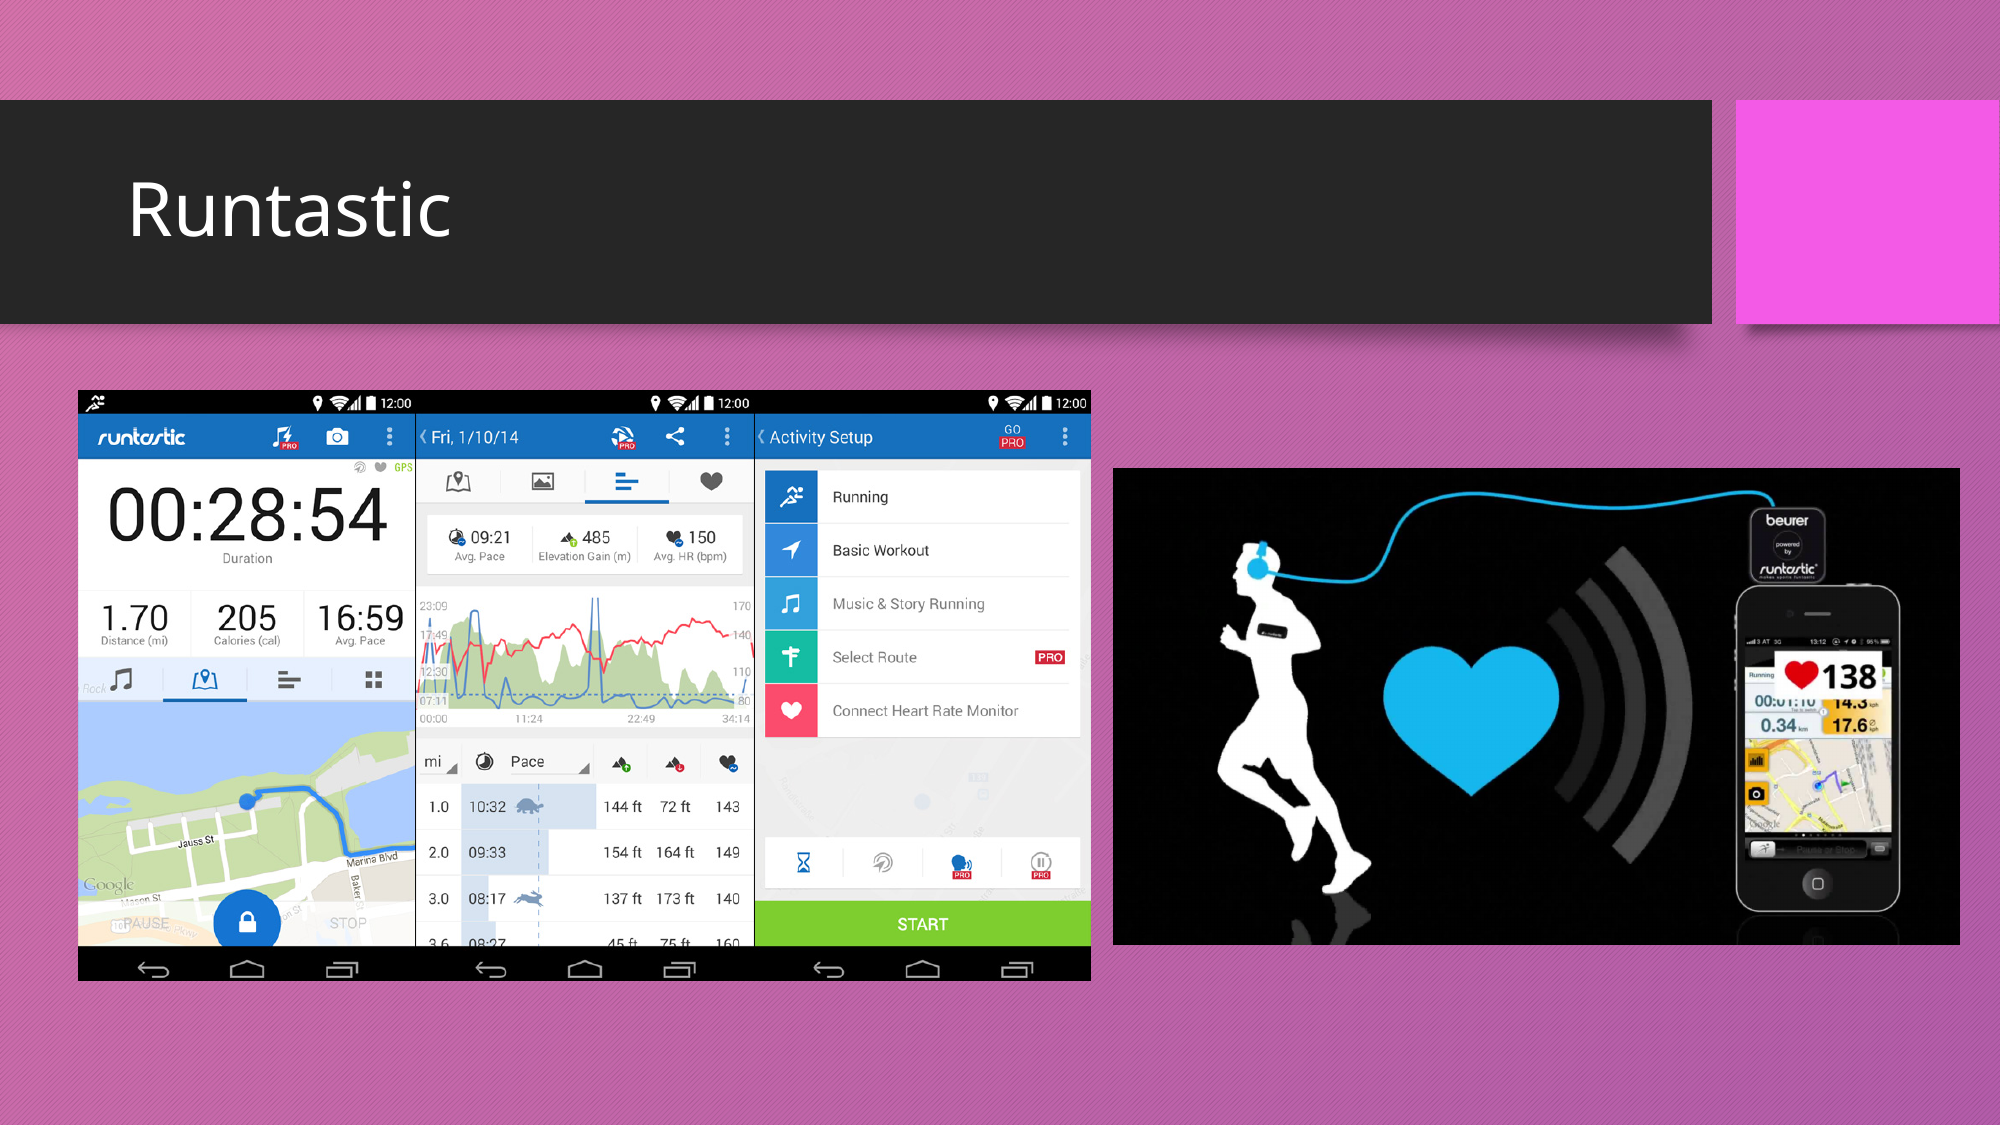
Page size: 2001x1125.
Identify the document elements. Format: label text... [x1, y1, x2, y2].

picture [78, 390, 1091, 981]
picture [1113, 468, 1960, 945]
title Runtastic [111, 123, 1689, 301]
